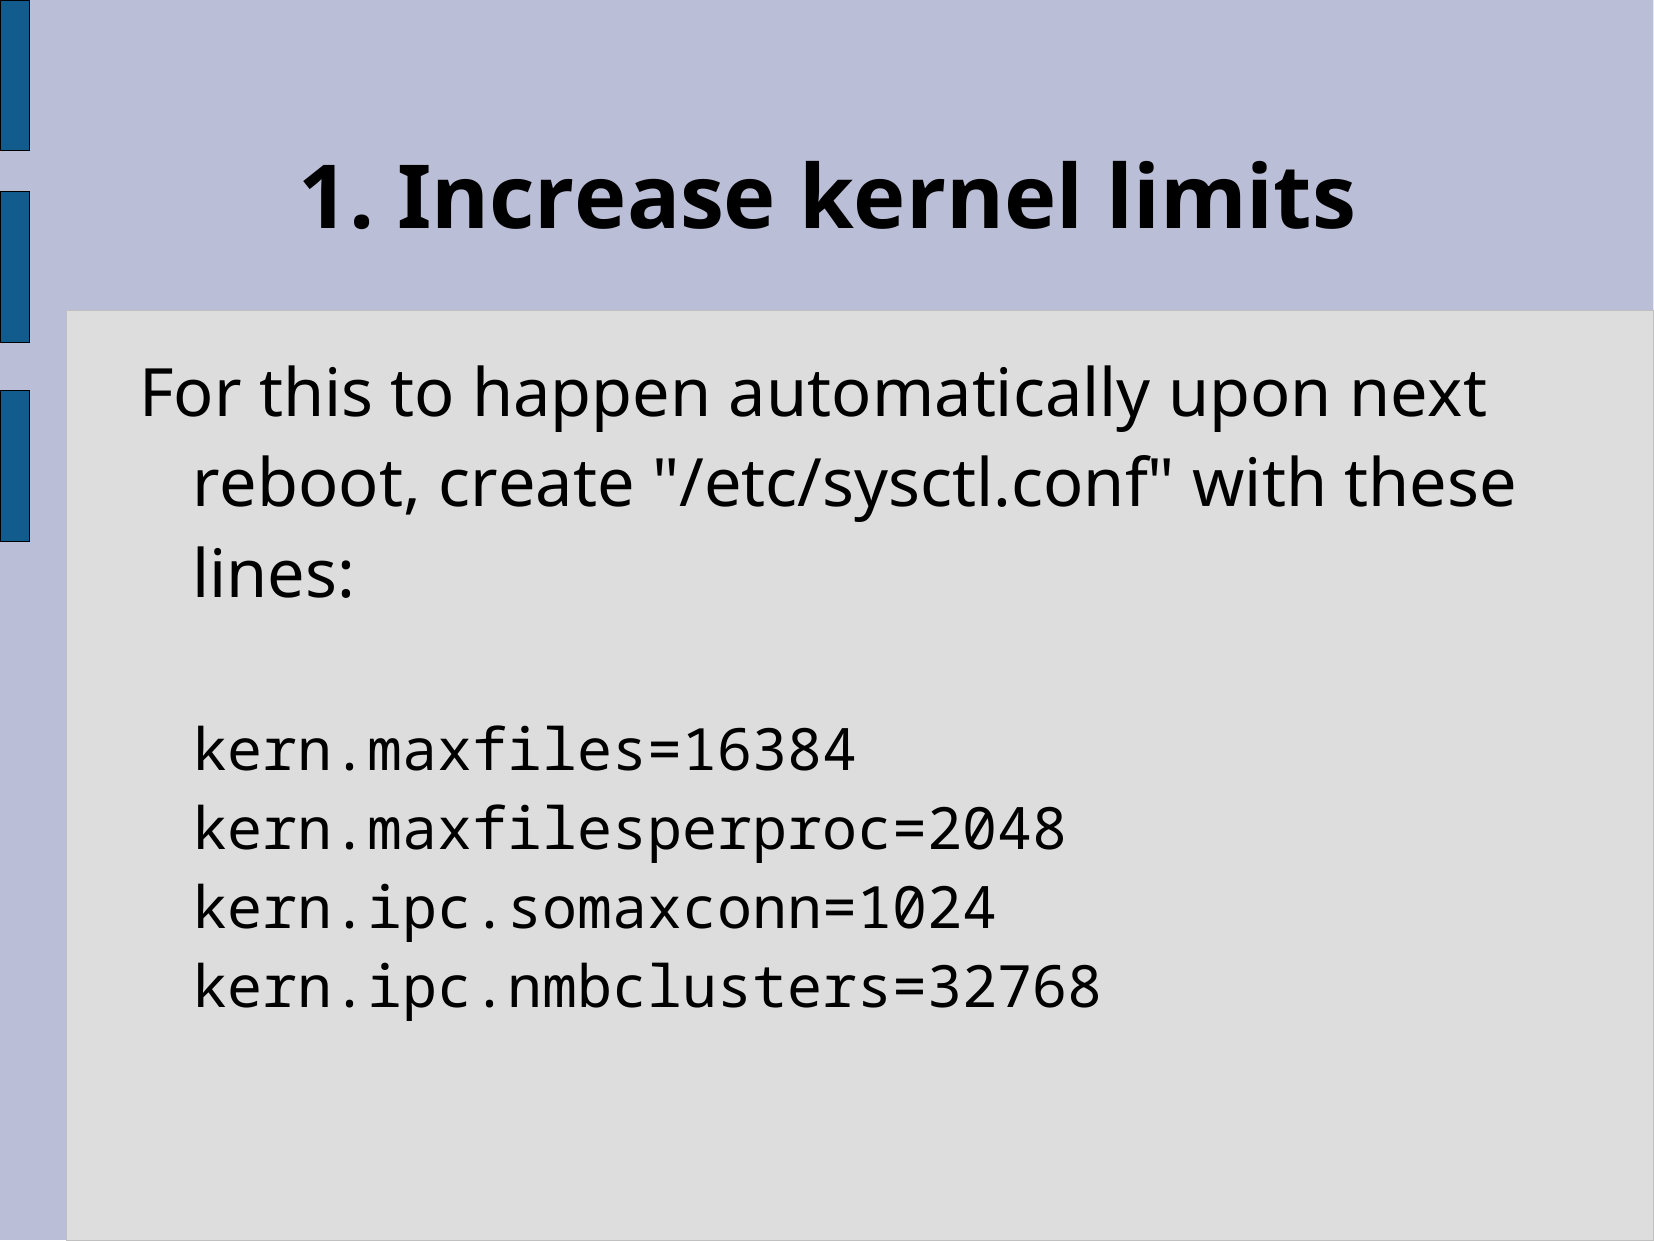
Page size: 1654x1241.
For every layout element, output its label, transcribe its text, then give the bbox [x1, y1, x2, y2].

list For this to happen automatically upon next reboot, create "/etc/sysctl.conf" with these lines: kern.maxfiles=16384 kern.maxfilesperproc=2048 kern.ipc.somaxconn=1024 kern.ipc.nmbclusters=32768 [121, 344, 1534, 1127]
title 1. Increase kernel limits [121, 91, 1534, 299]
